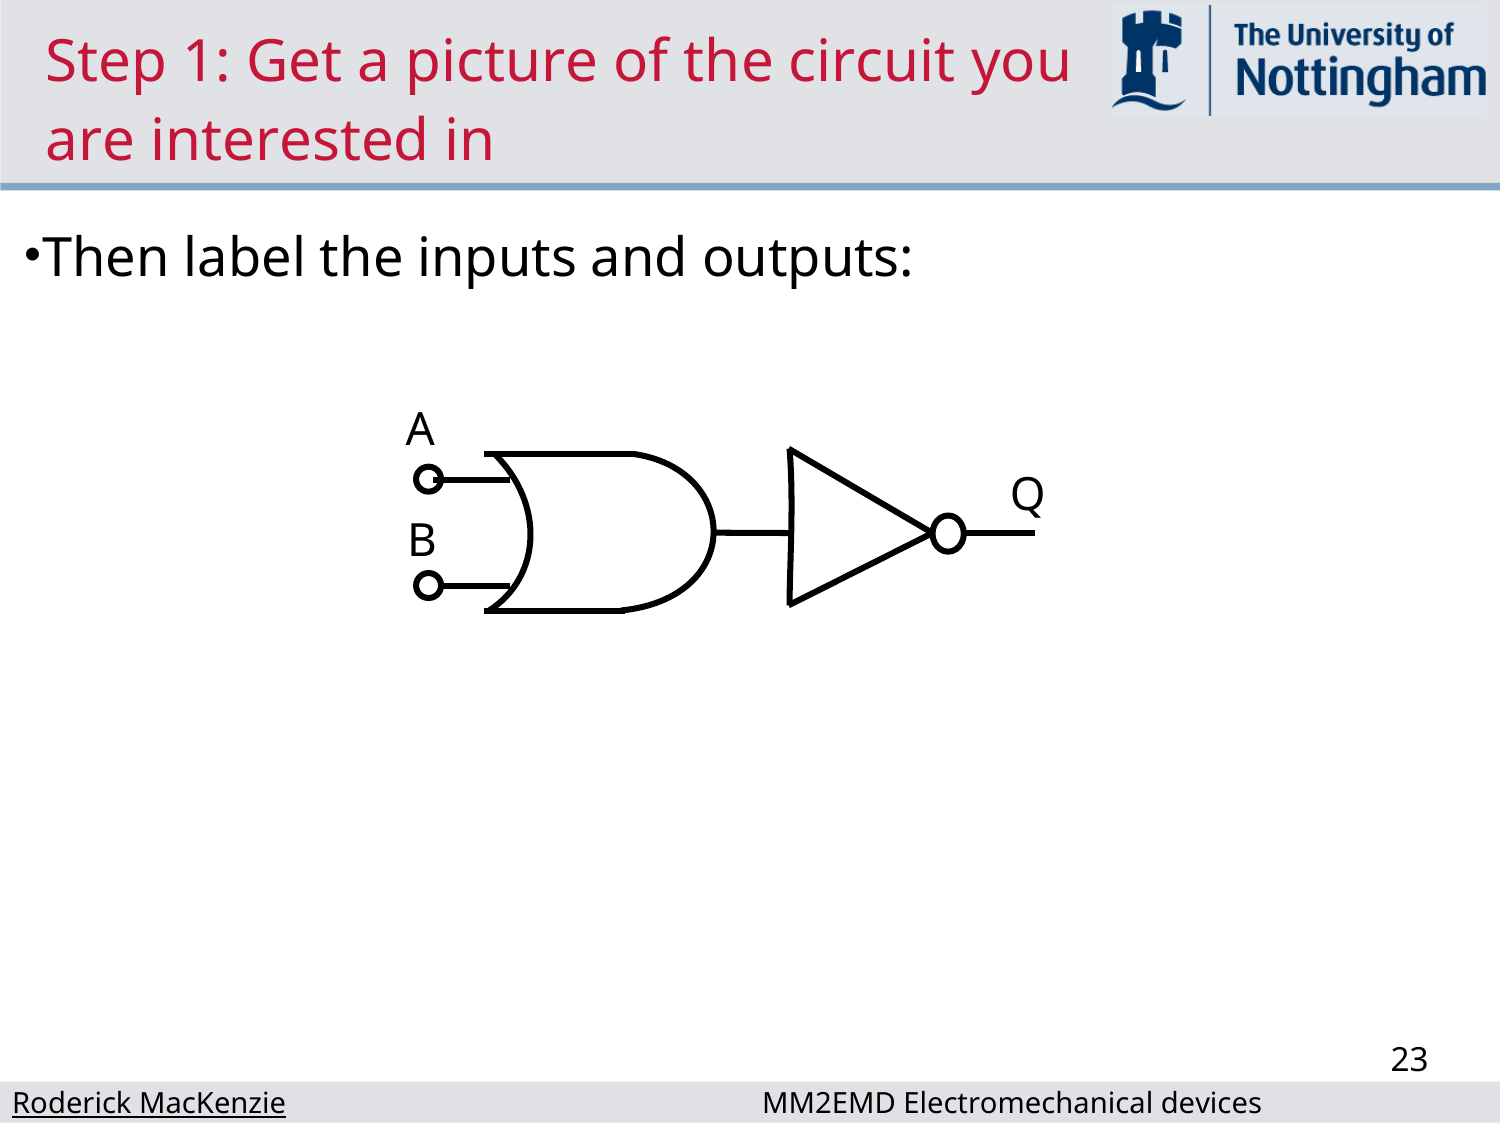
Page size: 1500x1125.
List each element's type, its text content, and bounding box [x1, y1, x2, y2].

text_box <number> [1375, 1030, 1500, 1101]
picture [1111, 4, 1487, 116]
text_box Then label the inputs and outputs: [8, 214, 1443, 750]
title Step 1: Get a picture of the circuit you are interested in [31, 22, 1133, 174]
